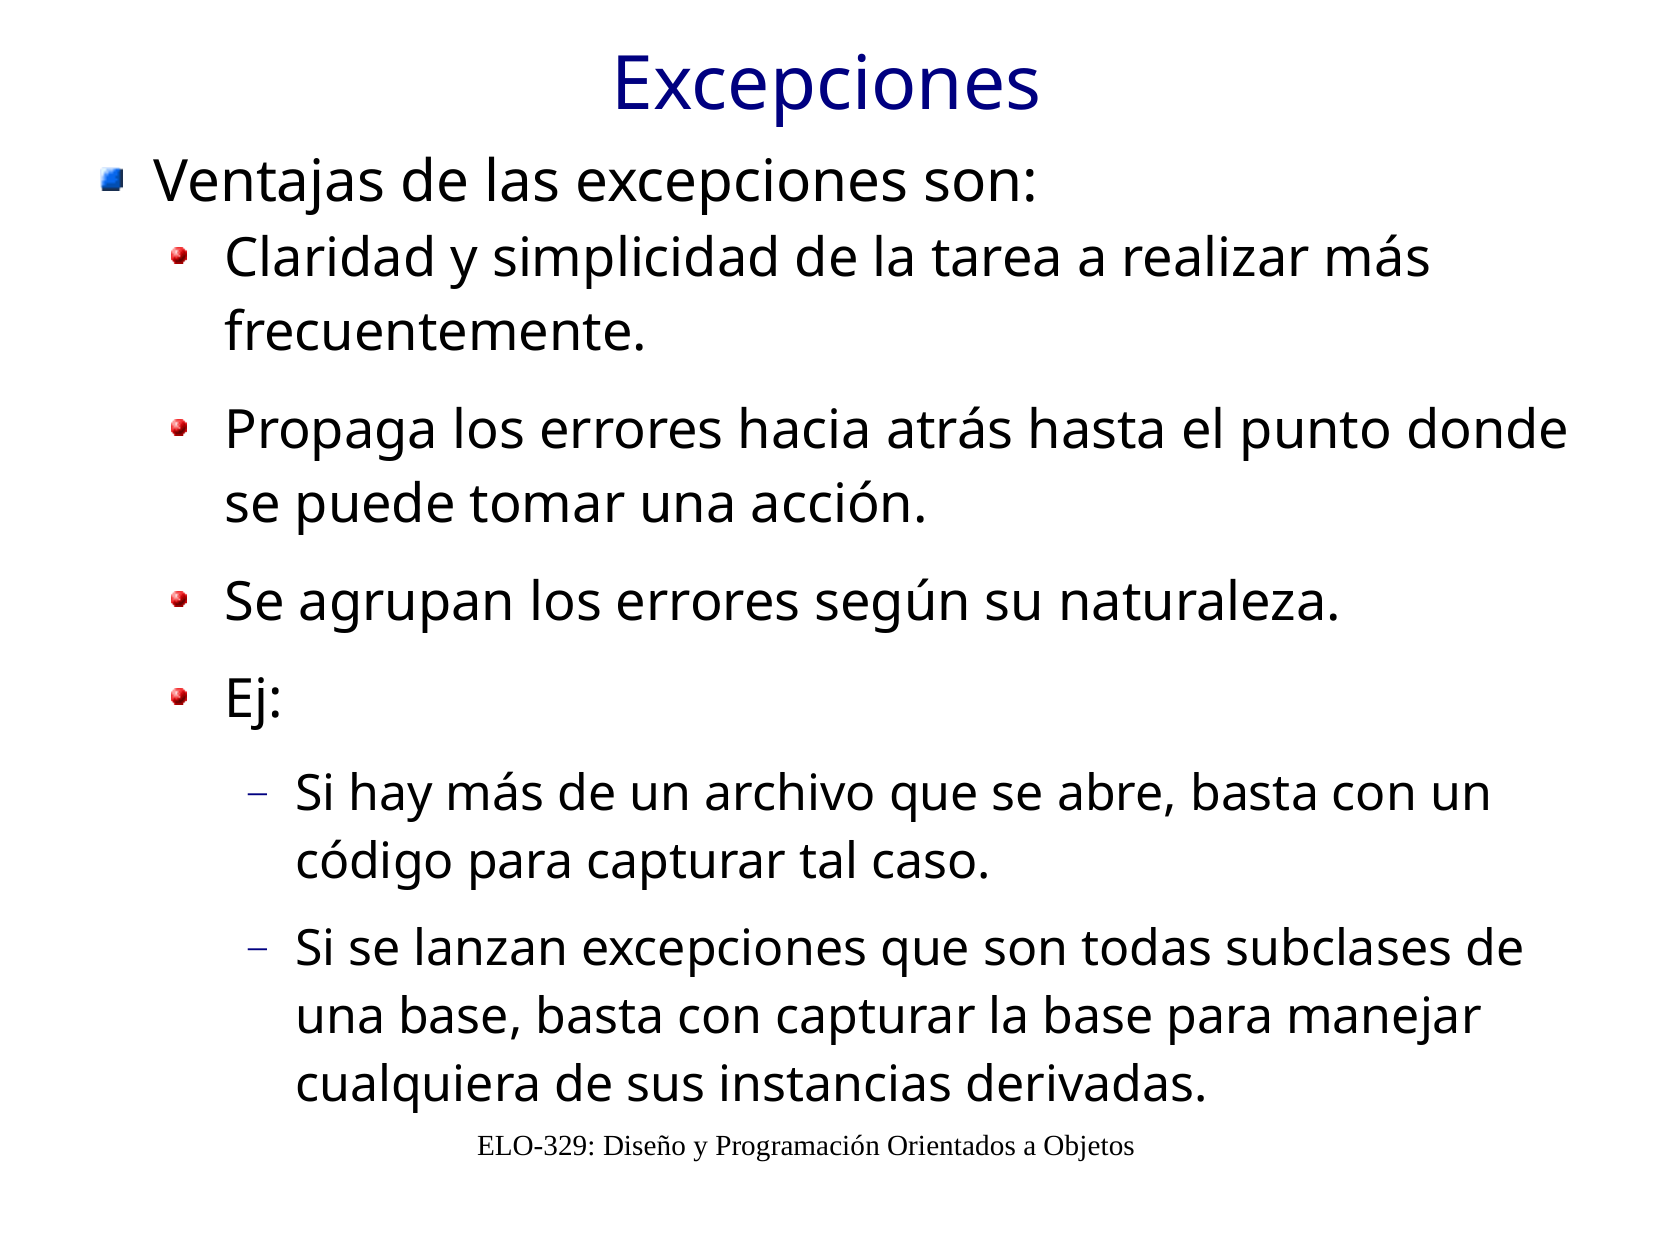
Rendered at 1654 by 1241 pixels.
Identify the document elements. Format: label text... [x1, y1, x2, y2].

title Excepciones [82, 13, 1571, 139]
list Ventajas de las excepciones son: Claridad y simplicidad de la tarea a realizar más frecuentemente. Propaga los errores hacia atrás hasta el punto donde se puede tomar una acción. Se agrupan los errores según su naturaleza. Ej: Si hay más de un archivo que se abre, basta con un código para capturar tal caso. Si se lanzan excepciones que son todas subclases de una base, basta con capturar la base para manejar cualquiera de sus instancias derivadas. [82, 139, 1571, 1128]
